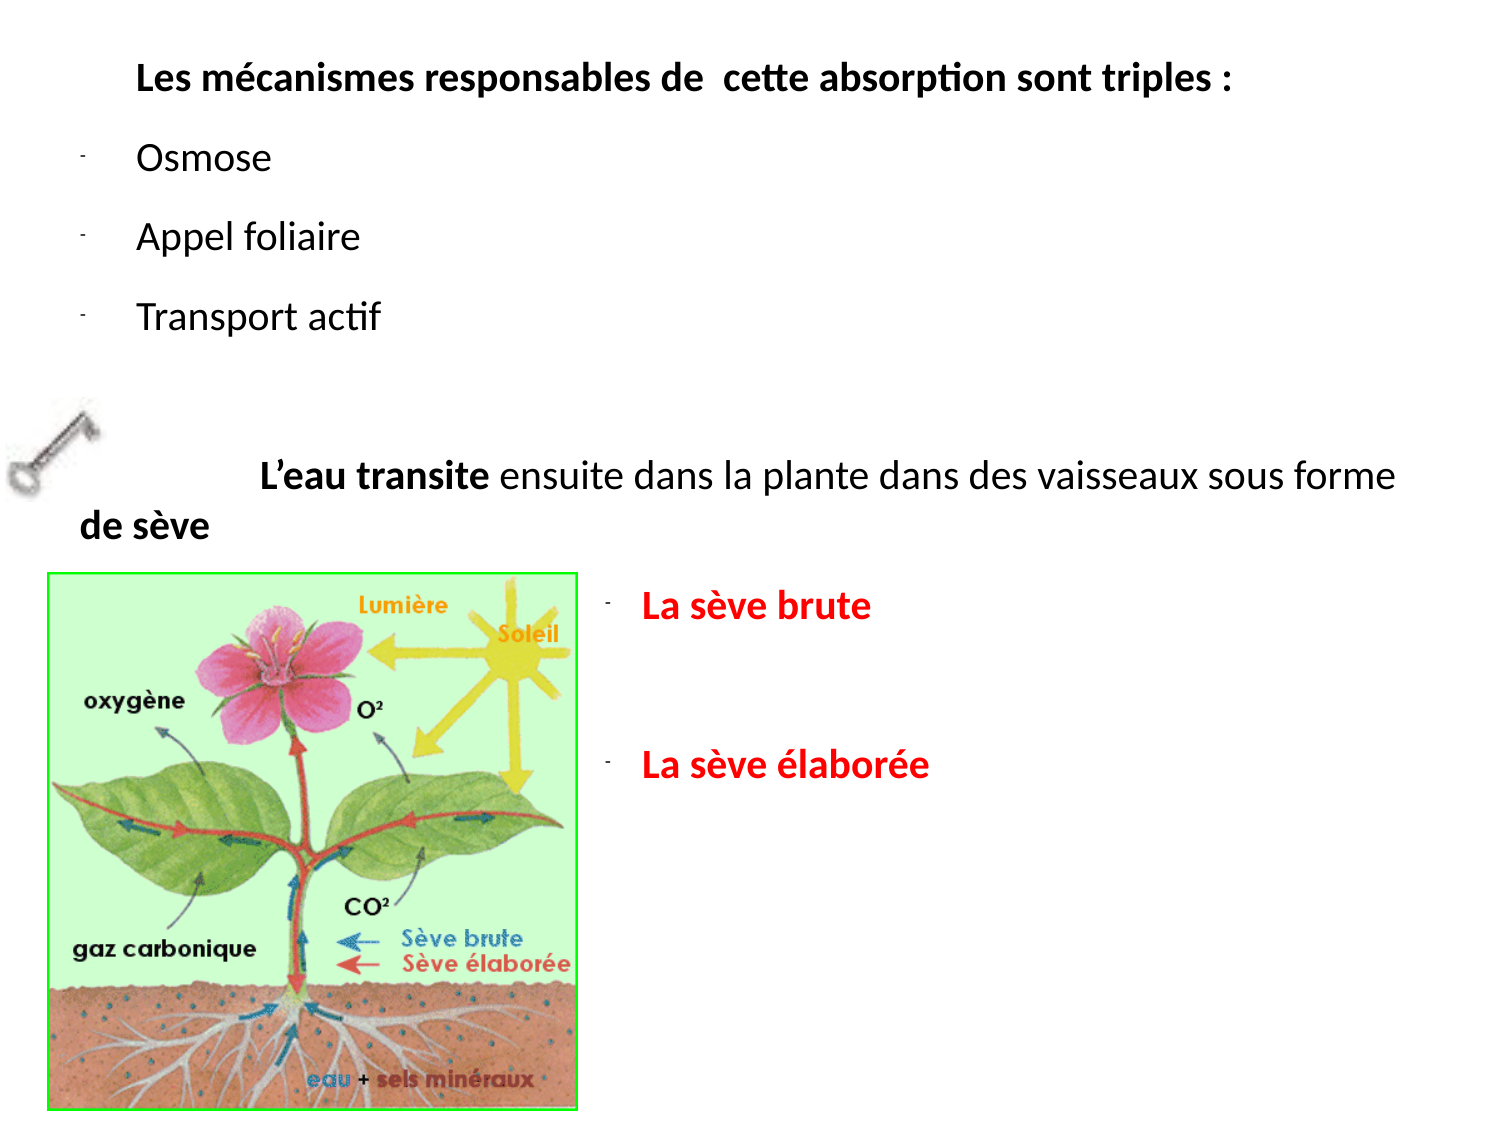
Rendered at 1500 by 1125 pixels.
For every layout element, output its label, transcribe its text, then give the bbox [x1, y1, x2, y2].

picture [5, 397, 107, 502]
list Les mécanismes responsables de cette absorption sont triples : Osmose Appel foliaire Transport actif L’eau transite ensuite dans la plante dans des vaisseaux sous forme de sève La sève brute La sève élaborée [64, 42, 1453, 1111]
picture [47, 572, 578, 1111]
